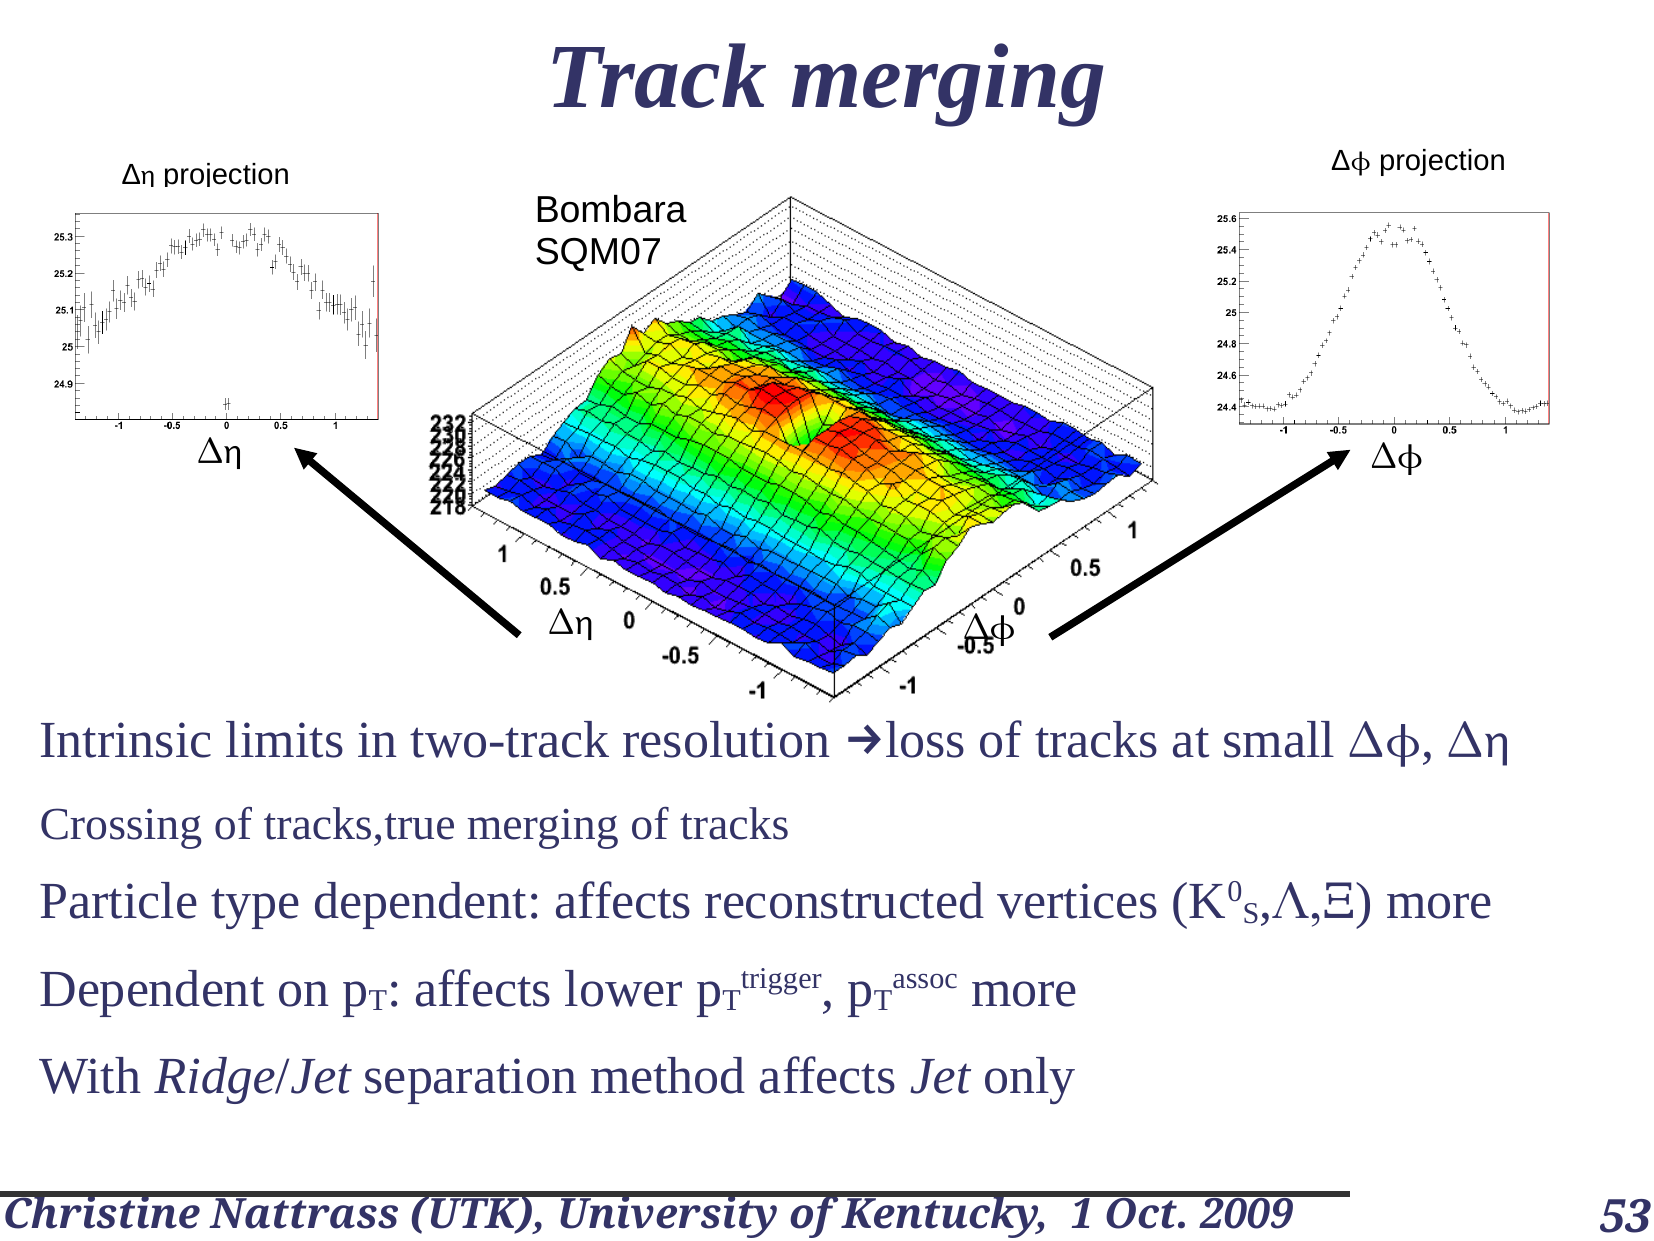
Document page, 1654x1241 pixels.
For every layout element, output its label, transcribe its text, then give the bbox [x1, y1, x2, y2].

list Intrinsic limits in two-track resolution →loss of tracks at small ,  Crossing of tracks,true merging of tracks Particle type dependent: affects reconstructed vertices (K0S,,) more Dependent on pT: affects lower pTtrigger, pTassoc more With Ridge/Jet separation method affects Jet only [39, 711, 1619, 1144]
text_box  [945, 613, 1146, 681]
text_box  [1353, 442, 1553, 510]
text_box ∆ projection [1317, 136, 1522, 185]
title Track merging [82, 0, 1571, 180]
text_box  [530, 608, 720, 676]
text_box Bombara SQM07 [520, 181, 746, 281]
picture [37, 180, 1588, 711]
text_box ∆ projection [107, 149, 306, 187]
text_box  [179, 438, 369, 505]
